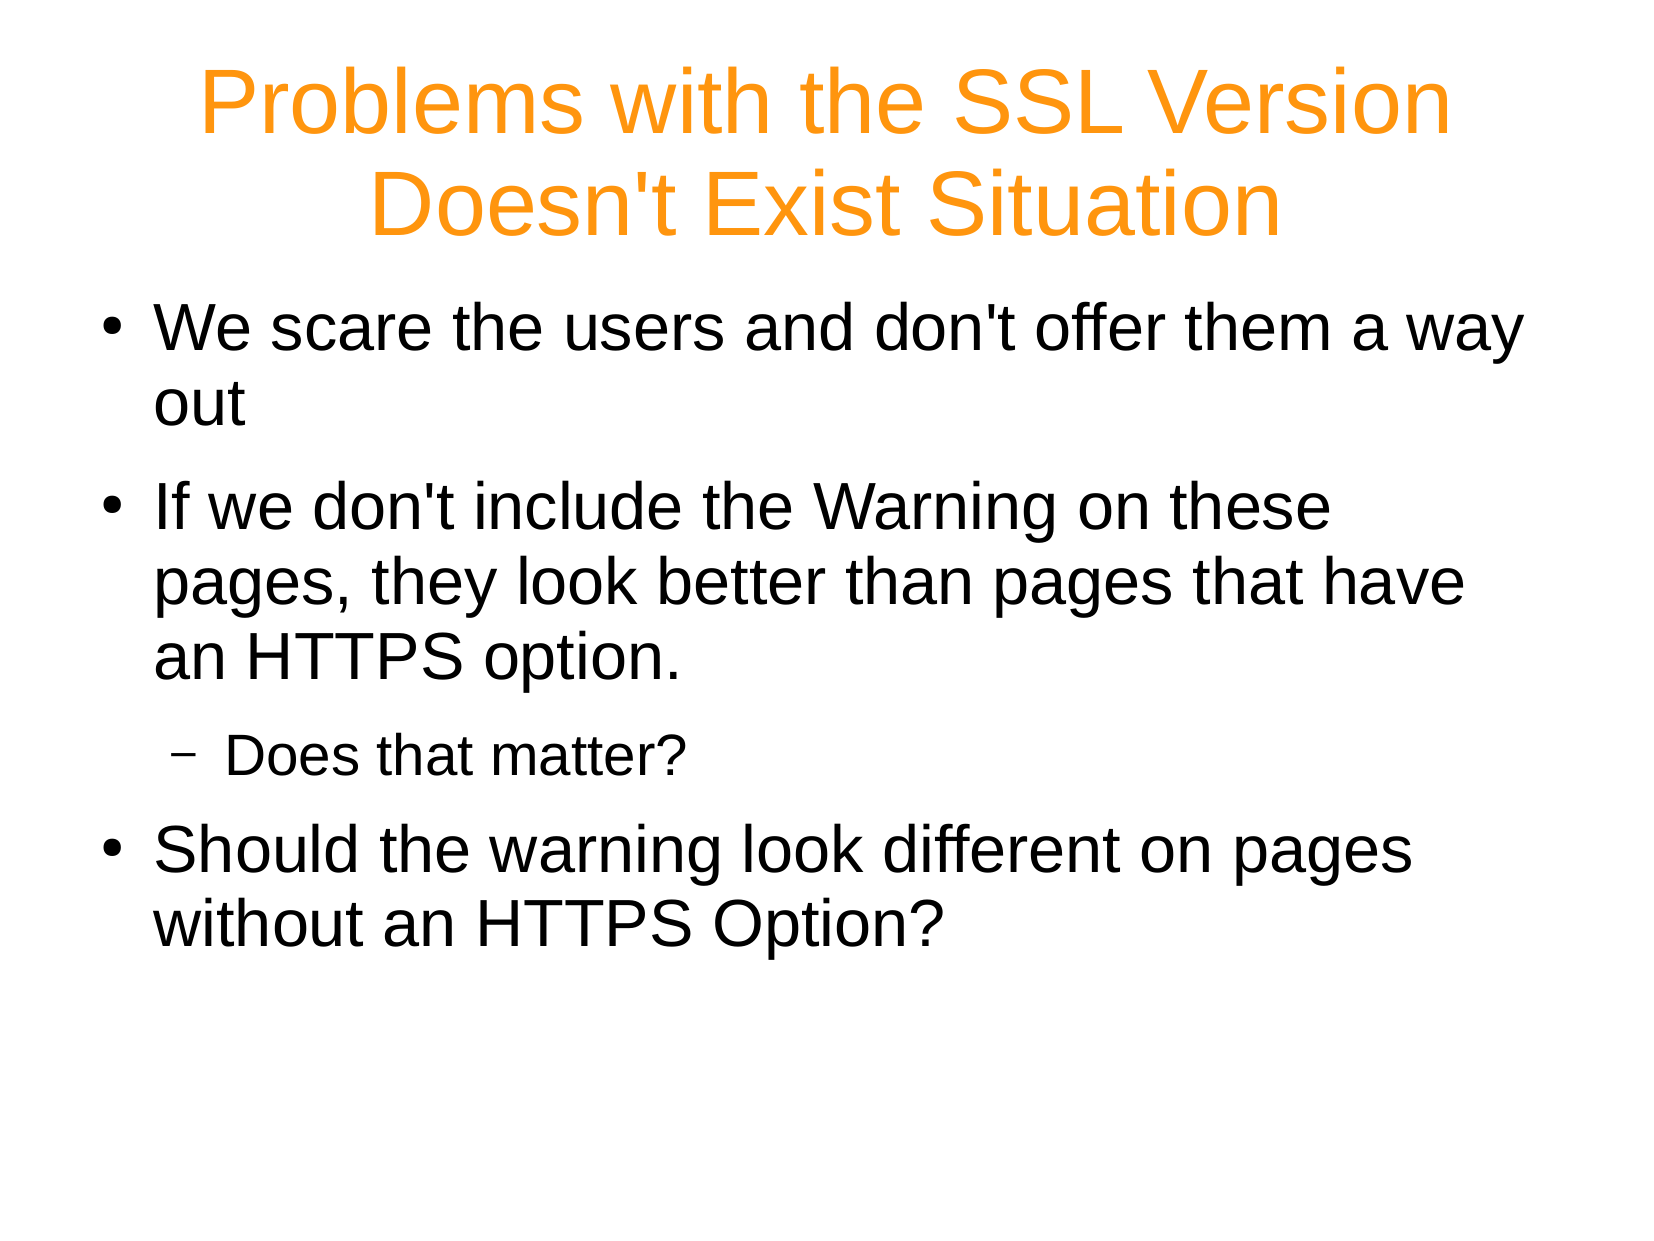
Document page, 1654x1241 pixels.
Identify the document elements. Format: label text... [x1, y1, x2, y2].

title Problems with the SSL Version Doesn't Exist Situation [82, 49, 1571, 257]
list We scare the users and don't offer them a way out If we don't include the Warning on these pages, they look better than pages that have an HTTPS option. Does that matter? Should the warning look different on pages without an HTTPS Option? [82, 290, 1538, 1010]
